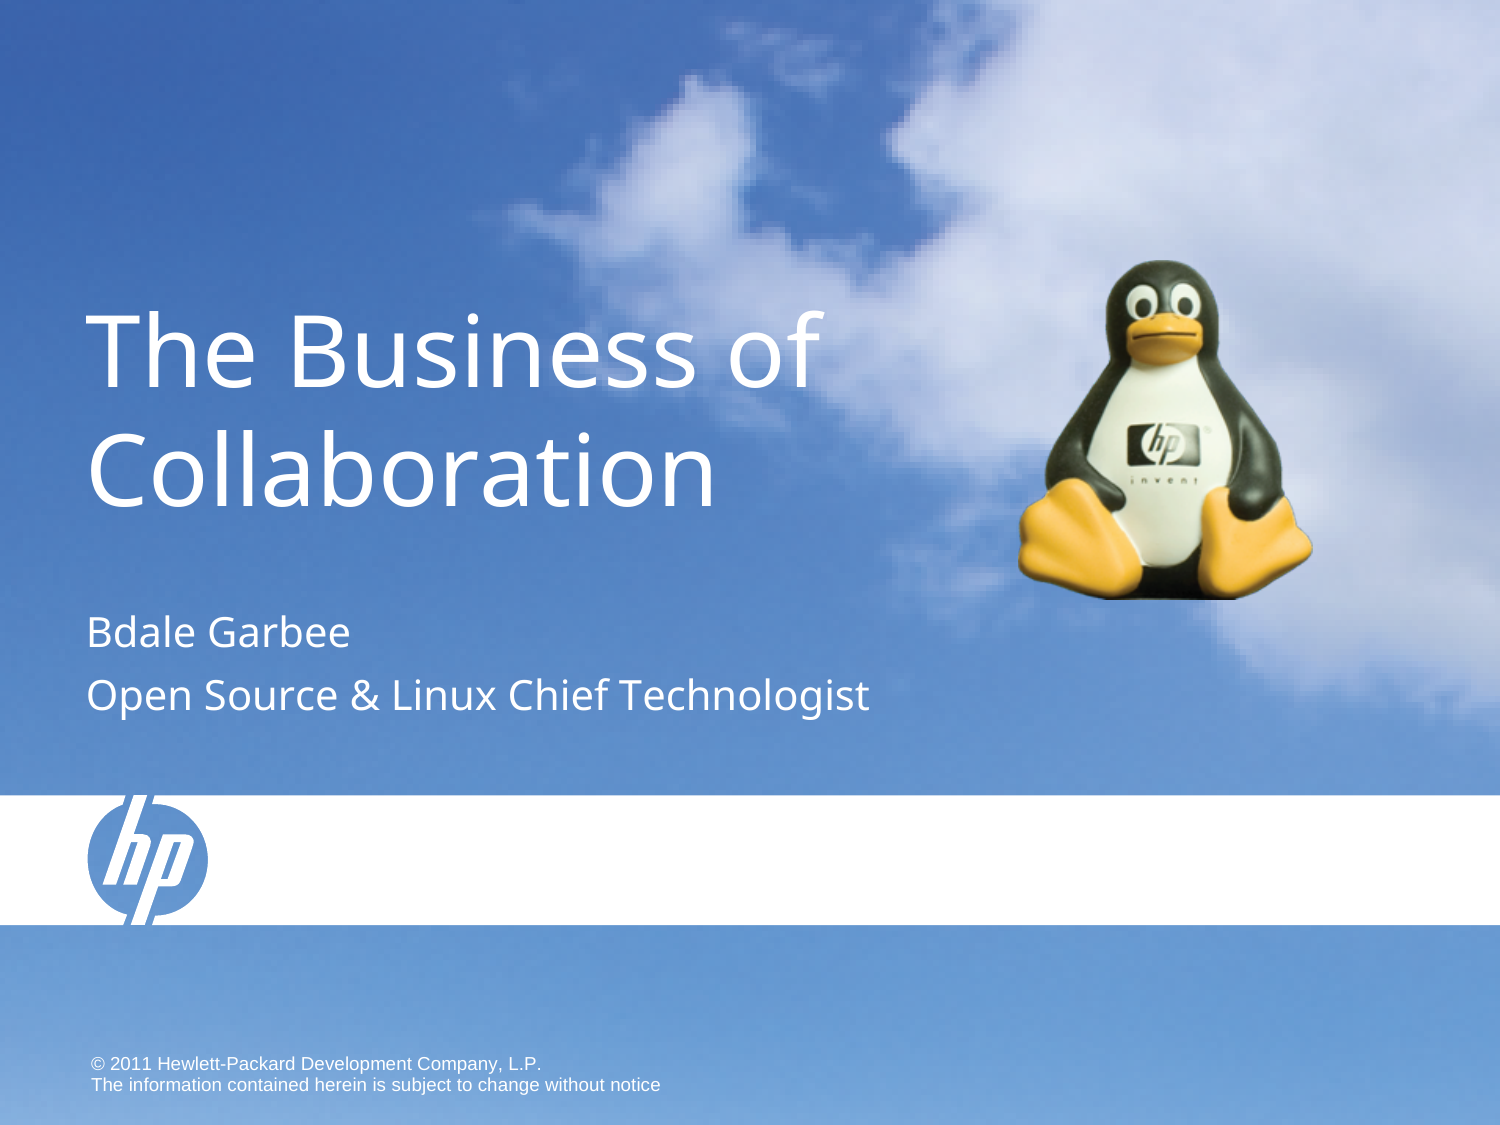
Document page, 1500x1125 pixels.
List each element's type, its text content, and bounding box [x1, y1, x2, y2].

text_box [152, 795, 1500, 926]
picture [0, 0, 1500, 1125]
text_box [102, 795, 151, 885]
text_box © 2011 Hewlett-Packard Development Company, L.P. The information contained herein is subject to change without notice [76, 1046, 713, 1104]
text_box The Business of Collaboration [71, 75, 901, 538]
text_box Bdale Garbee Open Source & Linux Chief Technologist [71, 599, 950, 788]
text_box [130, 834, 194, 925]
text_box [0, 795, 128, 926]
